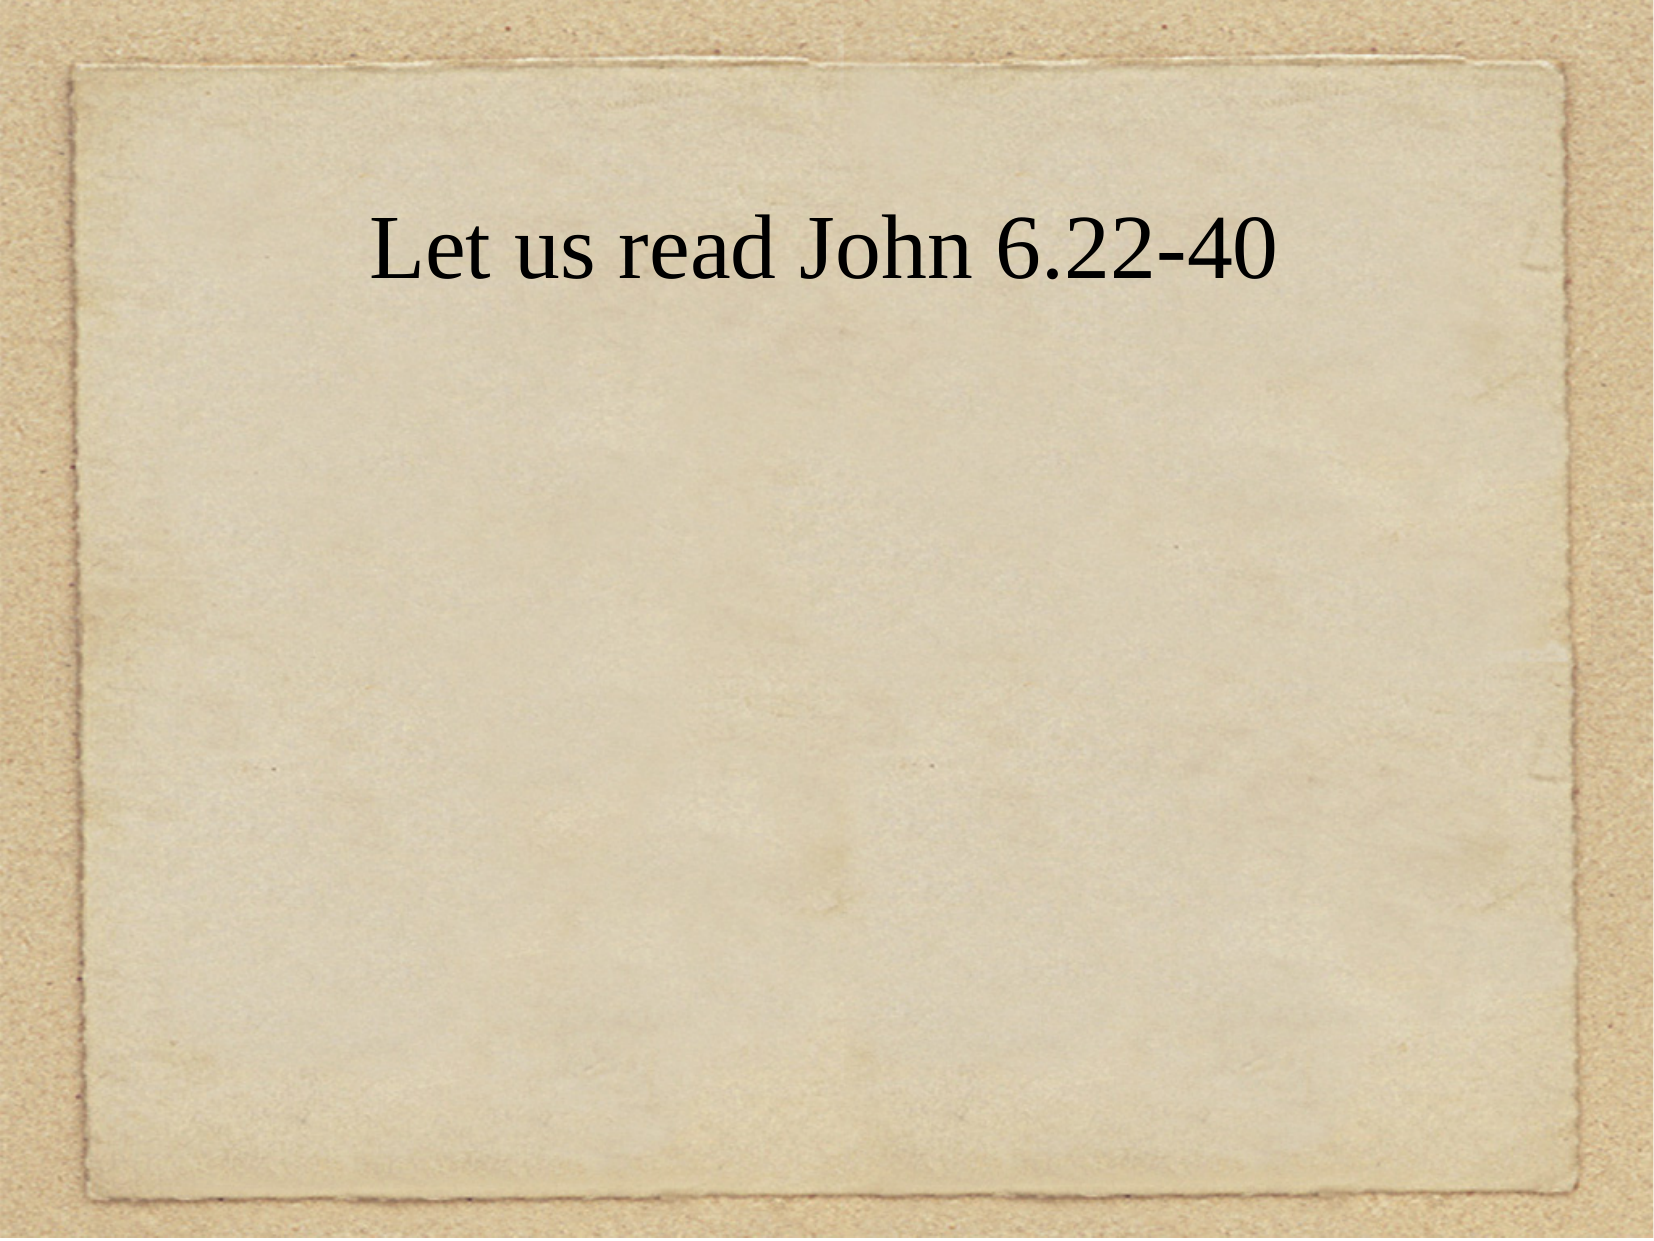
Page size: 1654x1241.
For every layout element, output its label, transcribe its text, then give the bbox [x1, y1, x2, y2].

text_box Let us read John 6.22-40 [75, 37, 1576, 1163]
picture [0, 0, 1654, 1238]
